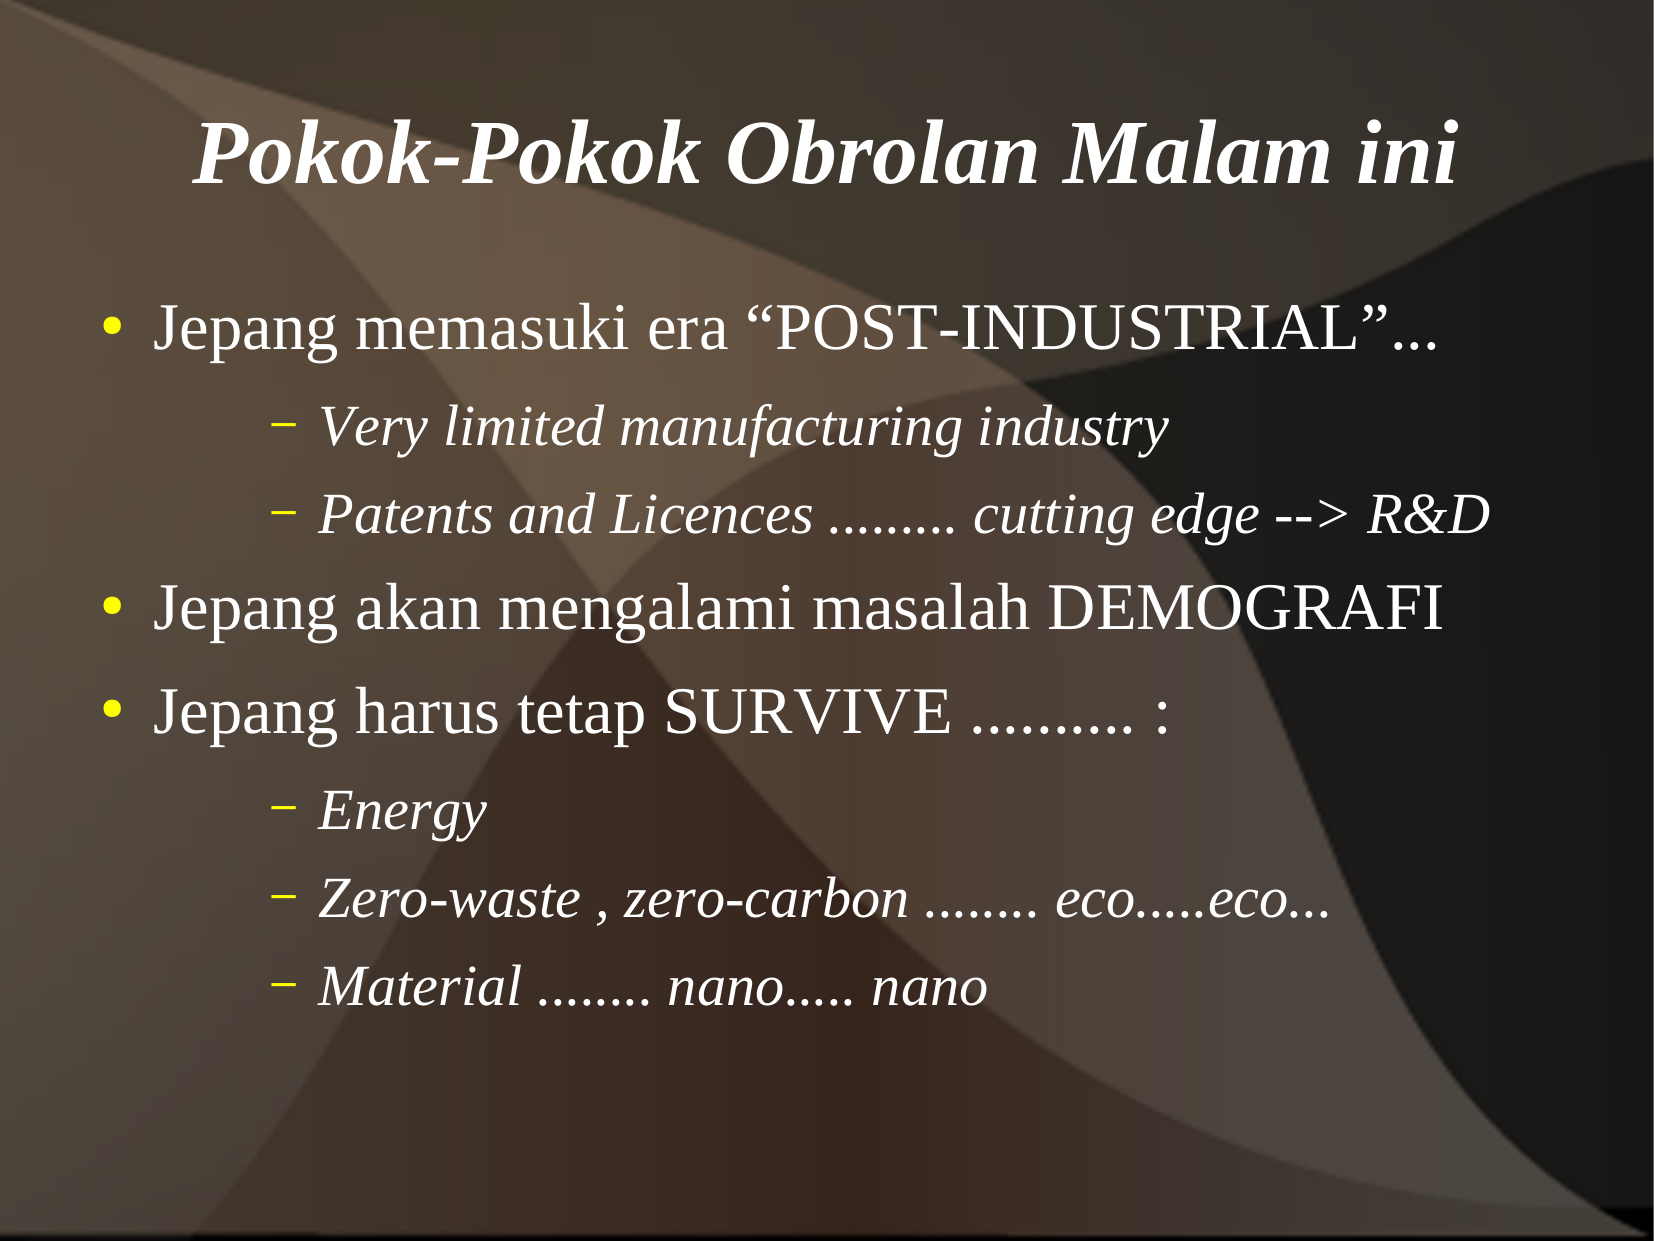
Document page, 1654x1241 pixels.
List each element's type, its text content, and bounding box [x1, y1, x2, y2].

list Jepang memasuki era “POST-INDUSTRIAL”... Very limited manufacturing industry Patents and Licences ......... cutting edge --> R&D Jepang akan mengalami masalah DEMOGRAFI Jepang harus tetap SURVIVE .......... : Energy Zero-waste , zero-carbon ........ eco.....eco... Material ........ nano..... nano [82, 290, 1571, 1019]
title Pokok-Pokok Obrolan Malam ini [82, 49, 1571, 257]
picture [0, 0, 1654, 1241]
